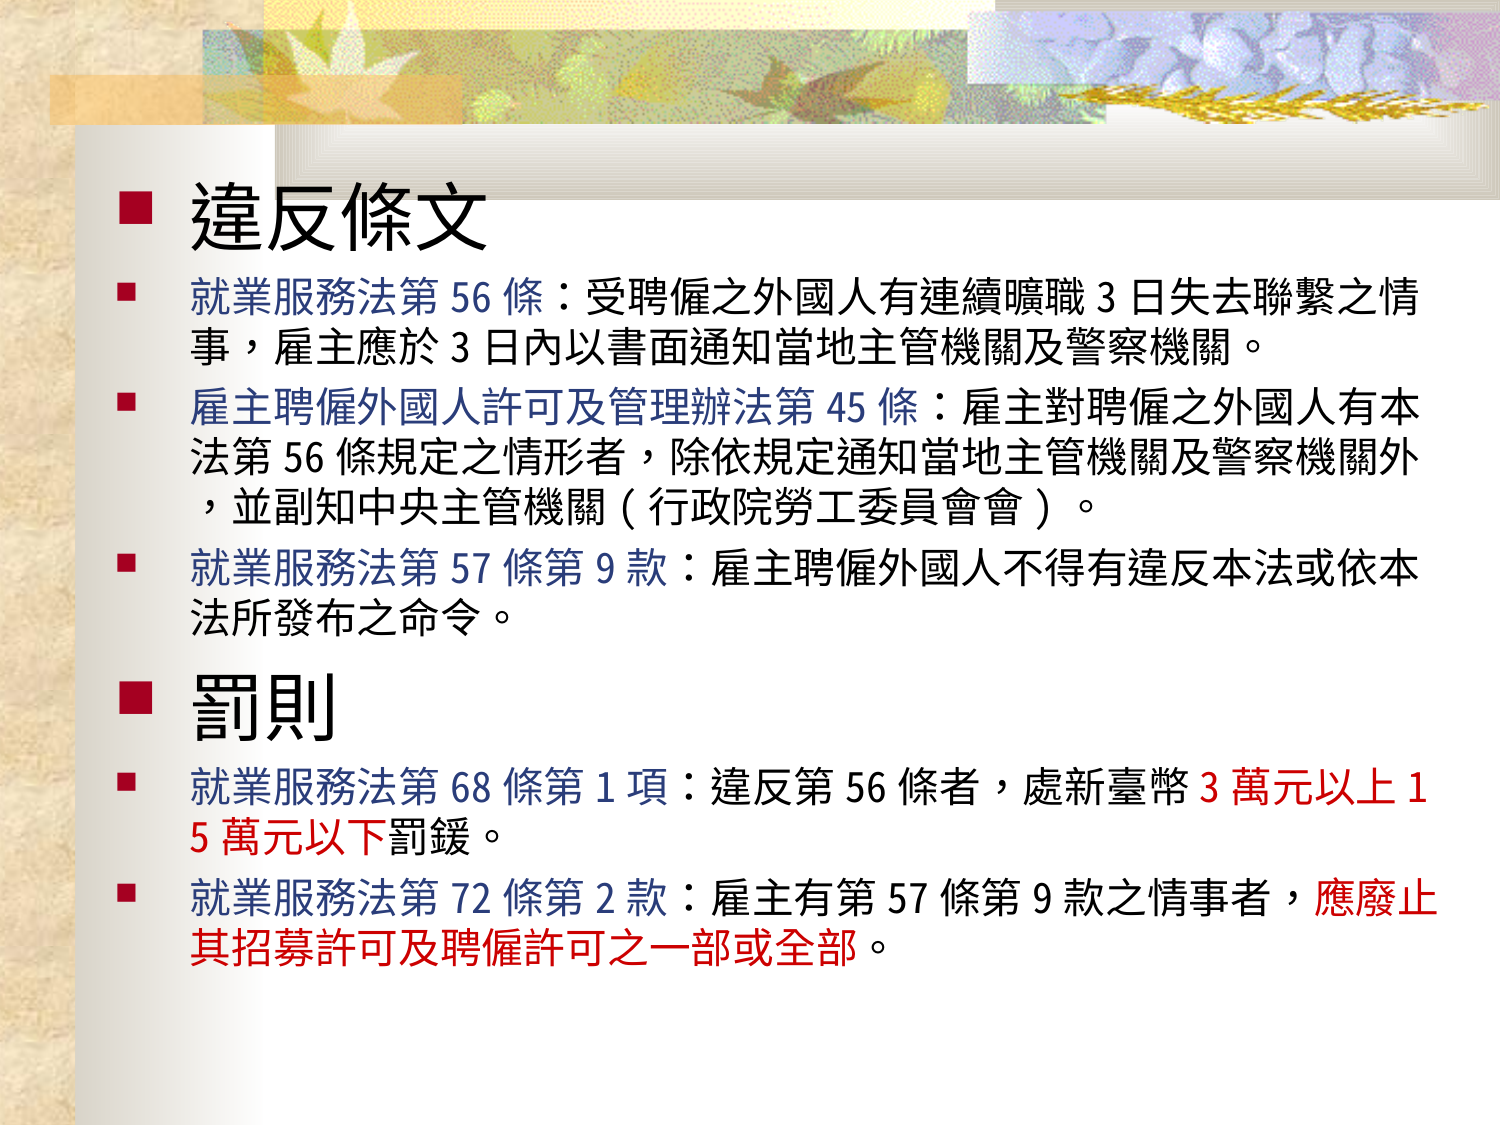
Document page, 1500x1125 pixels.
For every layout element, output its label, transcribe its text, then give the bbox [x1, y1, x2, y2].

picture [0, 0, 1500, 1125]
list 違反條文 就業服務法第56條：受聘僱之外國人有連續曠職3日失去聯繫之情事，雇主應於3日內以書面通知當地主管機關及警察機關。 雇主聘僱外國人許可及管理辦法第45條：雇主對聘僱之外國人有本法第56條規定之情形者，除依規定通知當地主管機關及警察機關外，並副知中央主管機關(行政院勞工委員會會)。 就業服務法第57條第9款：雇主聘僱外國人不得有違反本法或依本法所發布之命令。 罰則 就業服務法第68條第1項：違反第56條者，處新臺幣3萬元以上15萬元以下罰鍰。 就業服務法第72條第2款：雇主有第57條第9款之情事者，應廢止其招募許可及聘僱許可之一部或全部。 [99, 162, 1463, 1075]
